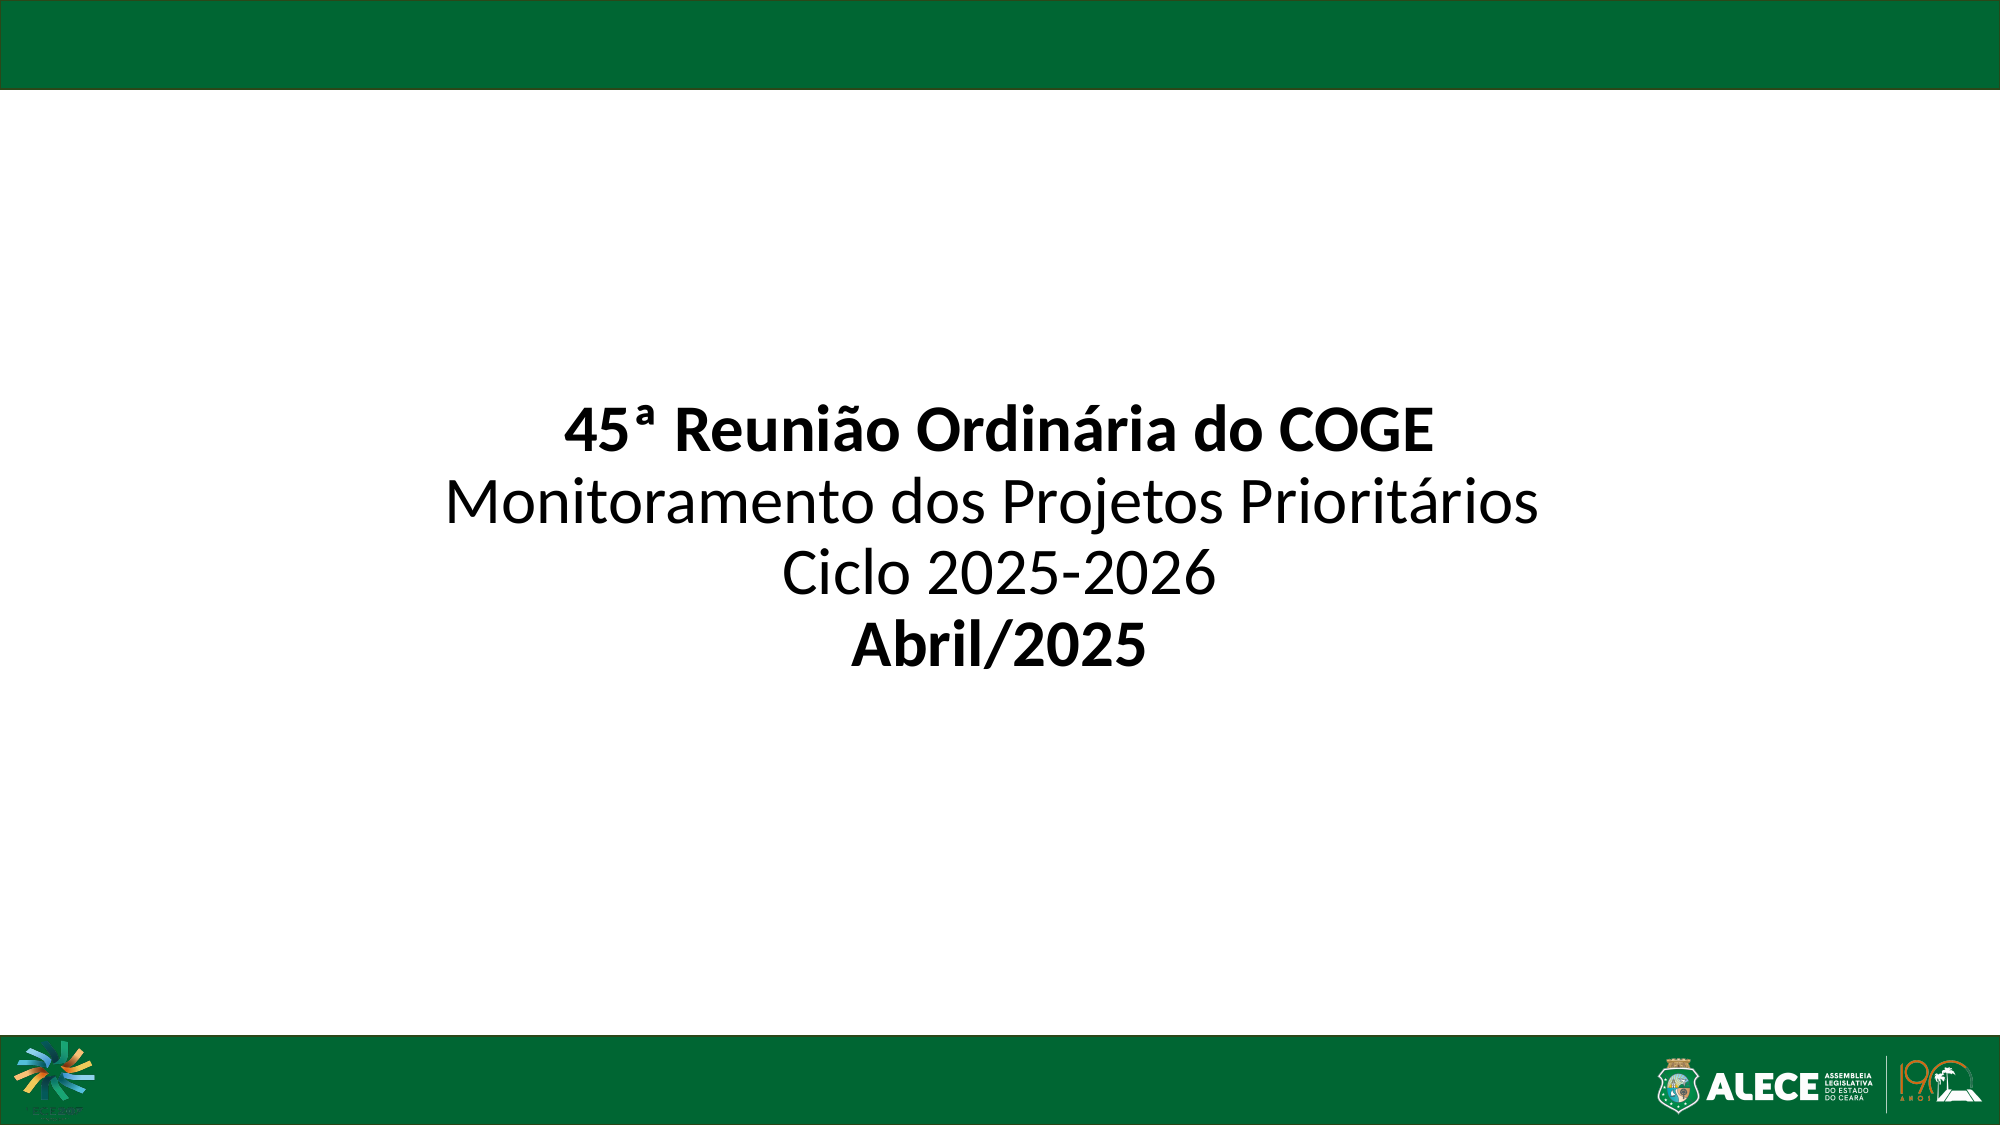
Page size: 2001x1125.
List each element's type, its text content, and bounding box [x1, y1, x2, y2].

picture [1566, 970, 2000, 1125]
title 45ª Reunião Ordinária do COGE Monitoramento dos Projetos Prioritários Ciclo 2025-2026 Abril/2025​ [137, 360, 1863, 715]
text_box [0, 1036, 1625, 1125]
text_box [0, 0, 2000, 89]
